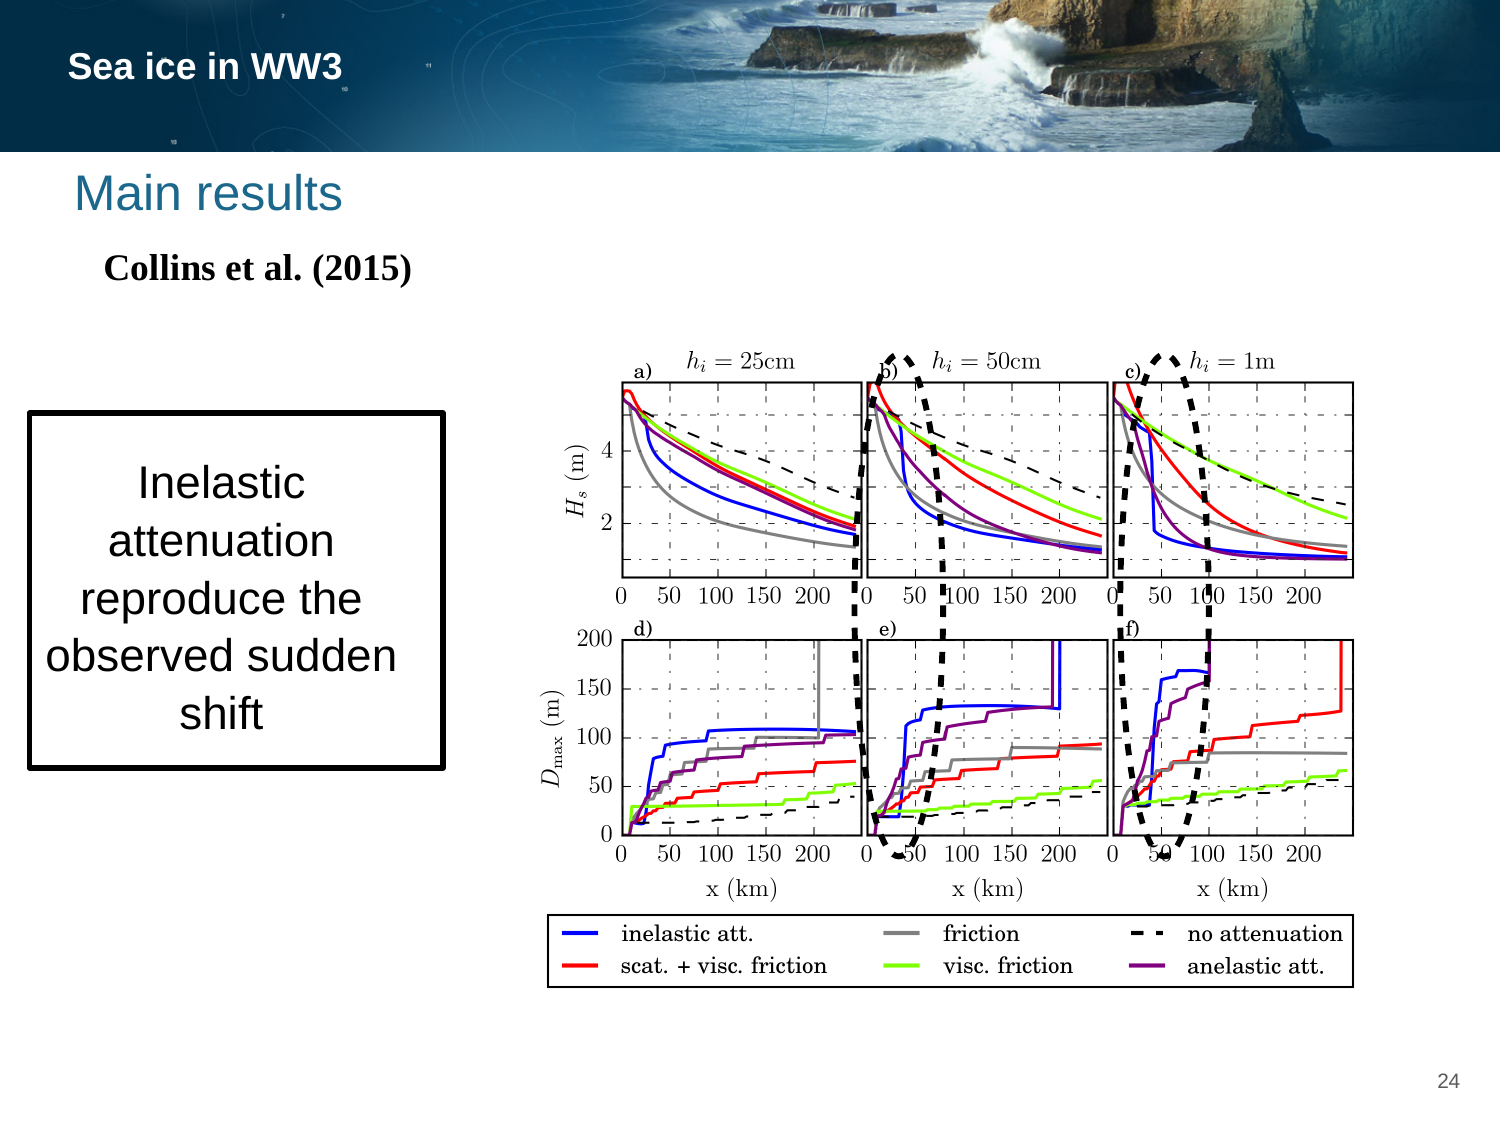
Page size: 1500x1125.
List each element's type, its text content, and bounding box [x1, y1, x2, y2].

title Sea ice in WW3 [52, 29, 621, 100]
title Main results [59, 102, 1244, 278]
picture [0, 0, 1500, 152]
text_box Inelastic attenuation reproduce the observed sudden shift [32, 442, 414, 744]
picture [531, 328, 1357, 1004]
text_box Collins et al. (2015) [88, 240, 709, 301]
